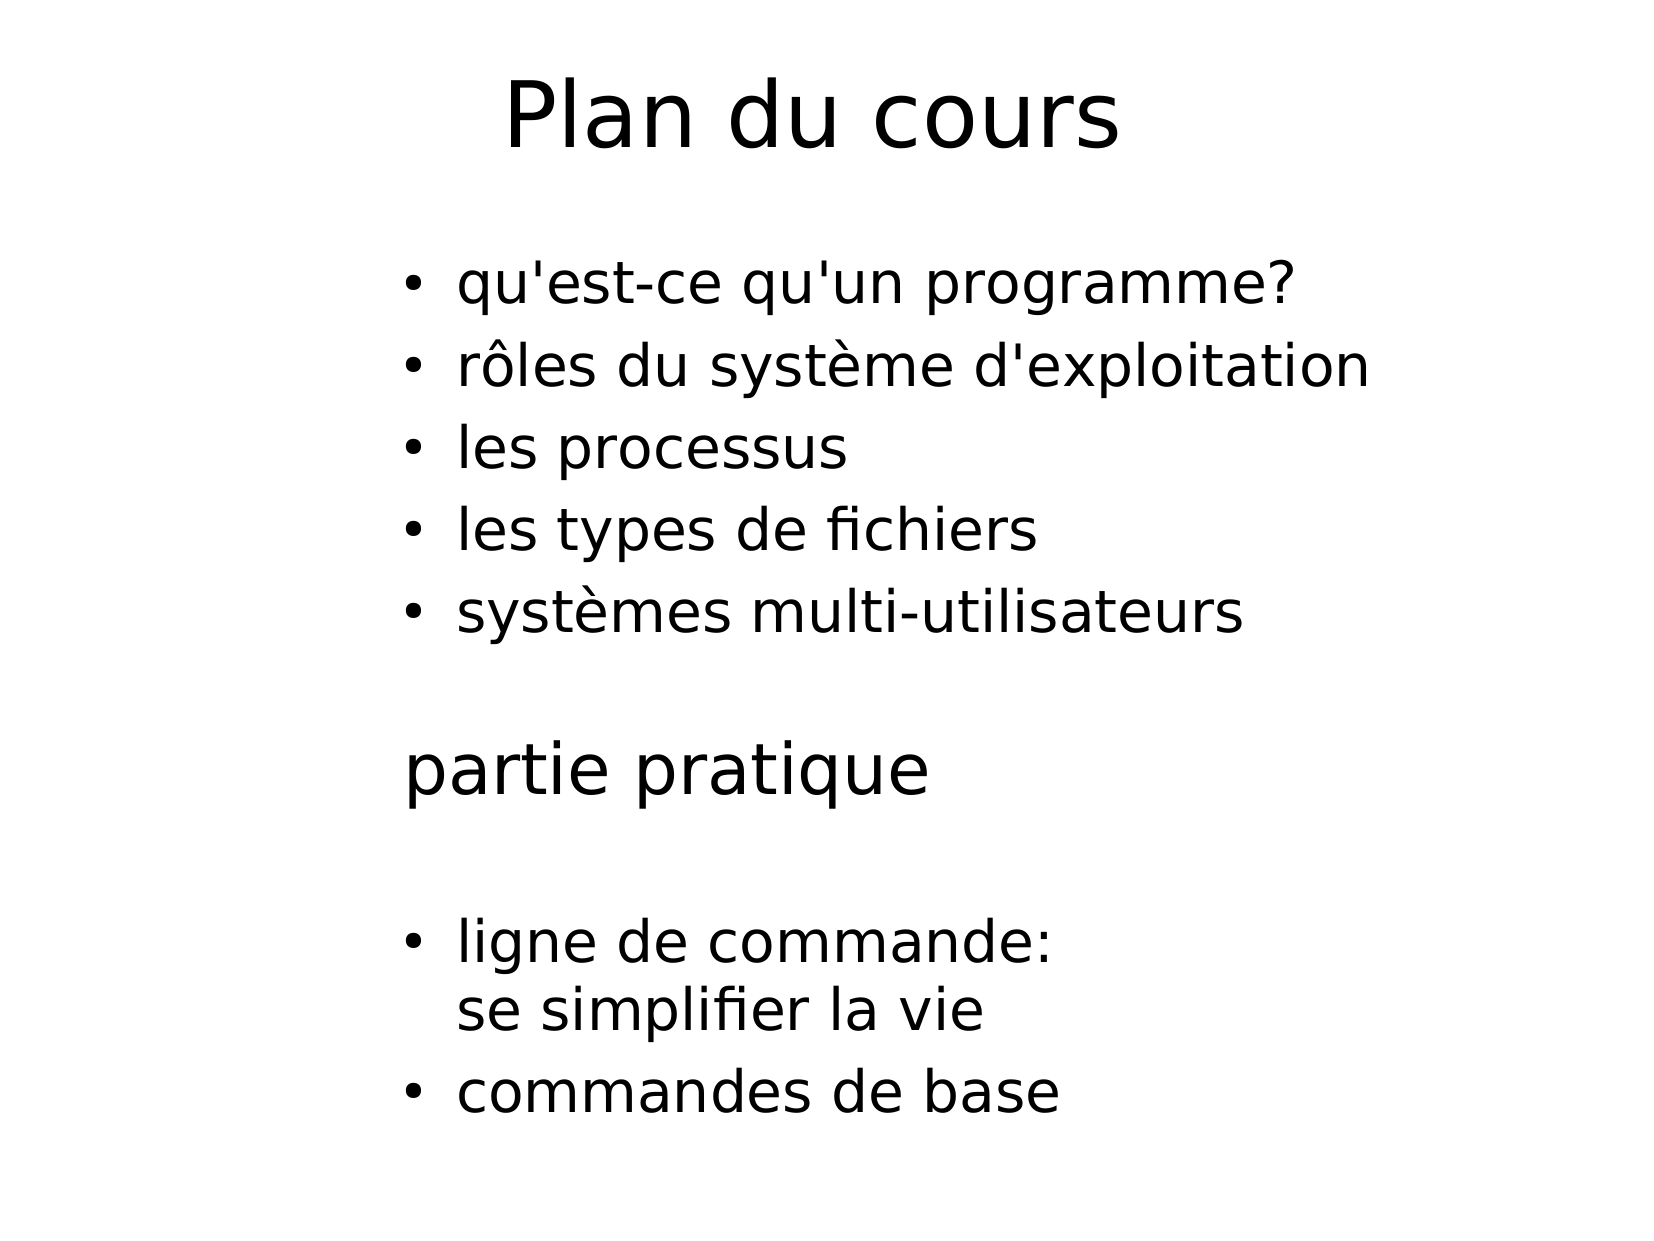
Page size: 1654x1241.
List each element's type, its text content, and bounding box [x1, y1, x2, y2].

title Plan du cours [121, 52, 1504, 178]
list qu'est-ce qu'un programme? rôles du système d'exploitation les processus les types de fichiers systèmes multi-utilisateurs partie pratique ligne de commande: se simplifier la vie commandes de base [370, 242, 1531, 1134]
